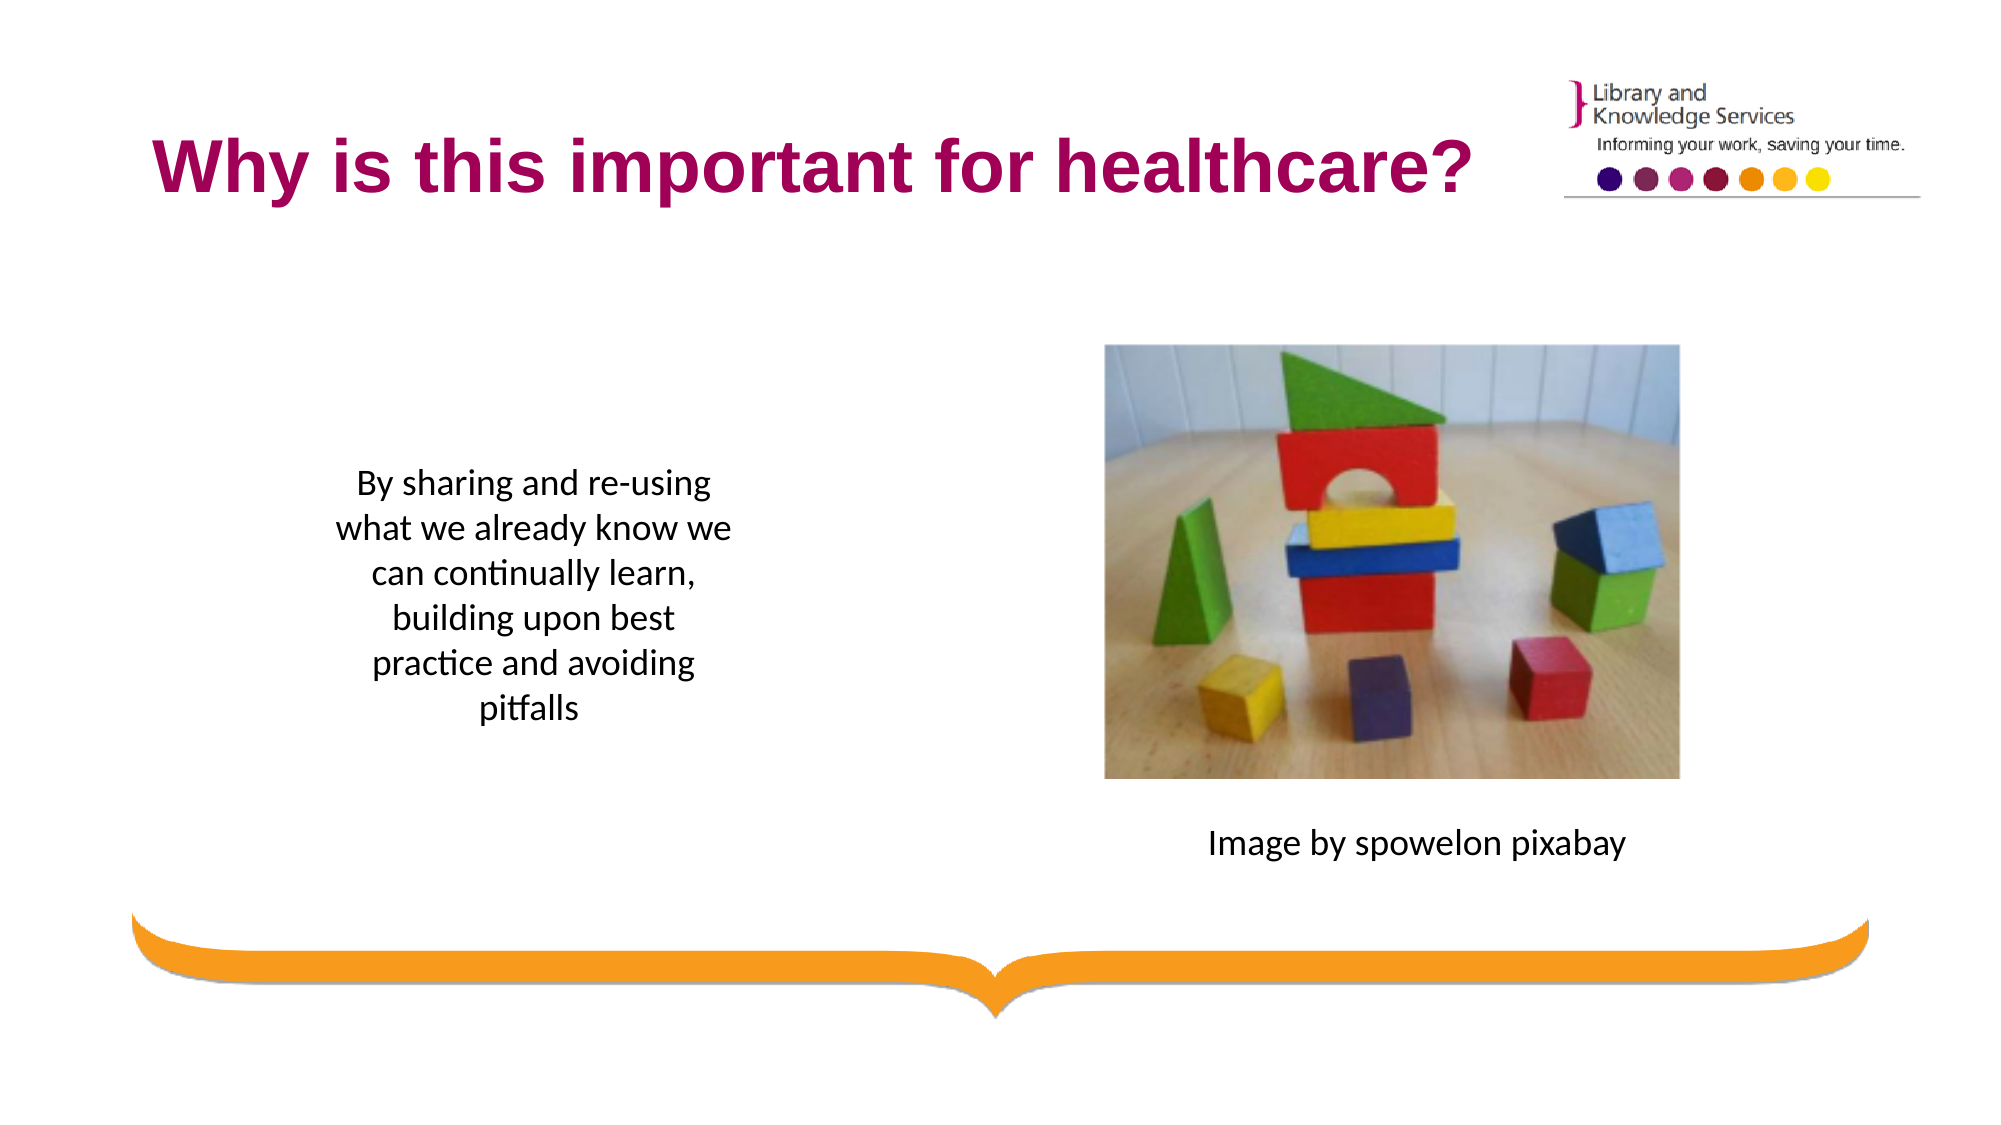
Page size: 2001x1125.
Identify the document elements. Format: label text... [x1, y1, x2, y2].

text_box Image by spowel on pixabay [1192, 810, 1664, 872]
picture [1863, 76, 1923, 196]
title Why is this important for healthcare? [137, 59, 1863, 278]
picture [132, 912, 1868, 1015]
text_box By sharing and re-using what we already know we can continually learn, building upon best practice and avoiding pitfalls. [318, 357, 750, 829]
picture [1103, 343, 1683, 779]
